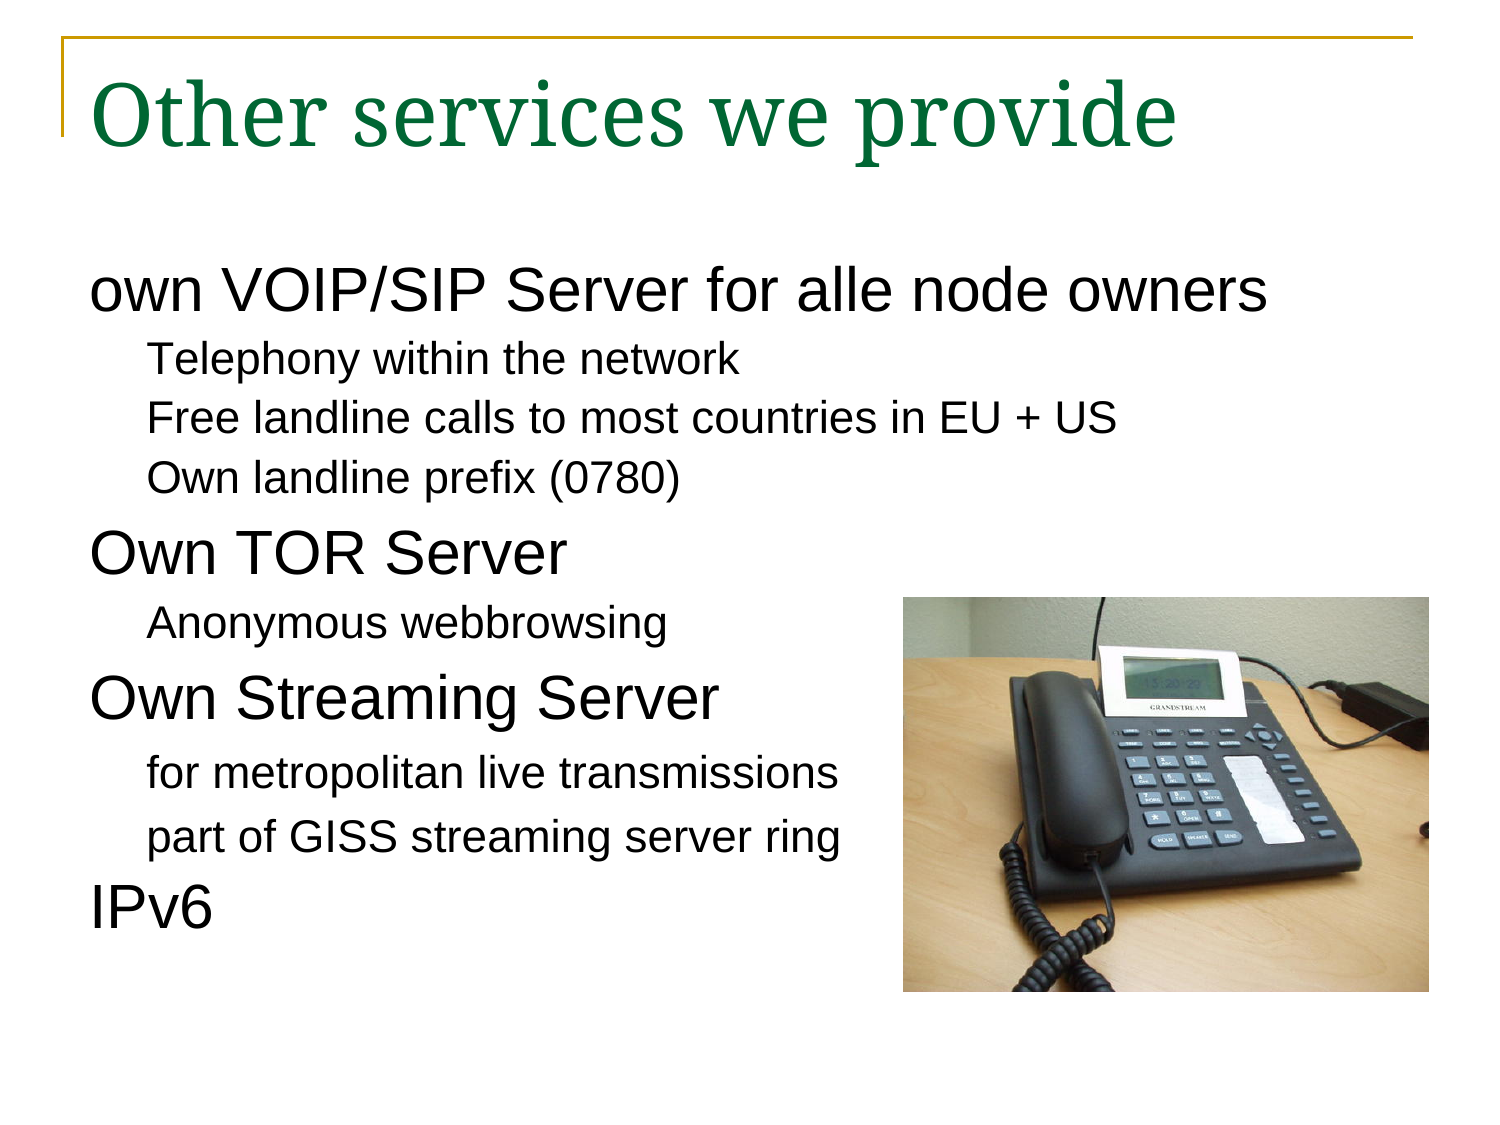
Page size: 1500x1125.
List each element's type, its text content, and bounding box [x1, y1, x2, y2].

picture [903, 597, 1429, 992]
list own VOIP/SIP Server for alle node owners Telephony within the network Free landline calls to most countries in EU + US Own landline prefix (0780) Own TOR Server Anonymous webbrowsing Own Streaming Server for metropolitan live transmissions part of GISS streaming server ring IPv6 [75, 253, 1426, 1125]
title Other services we provide [75, 45, 1426, 233]
